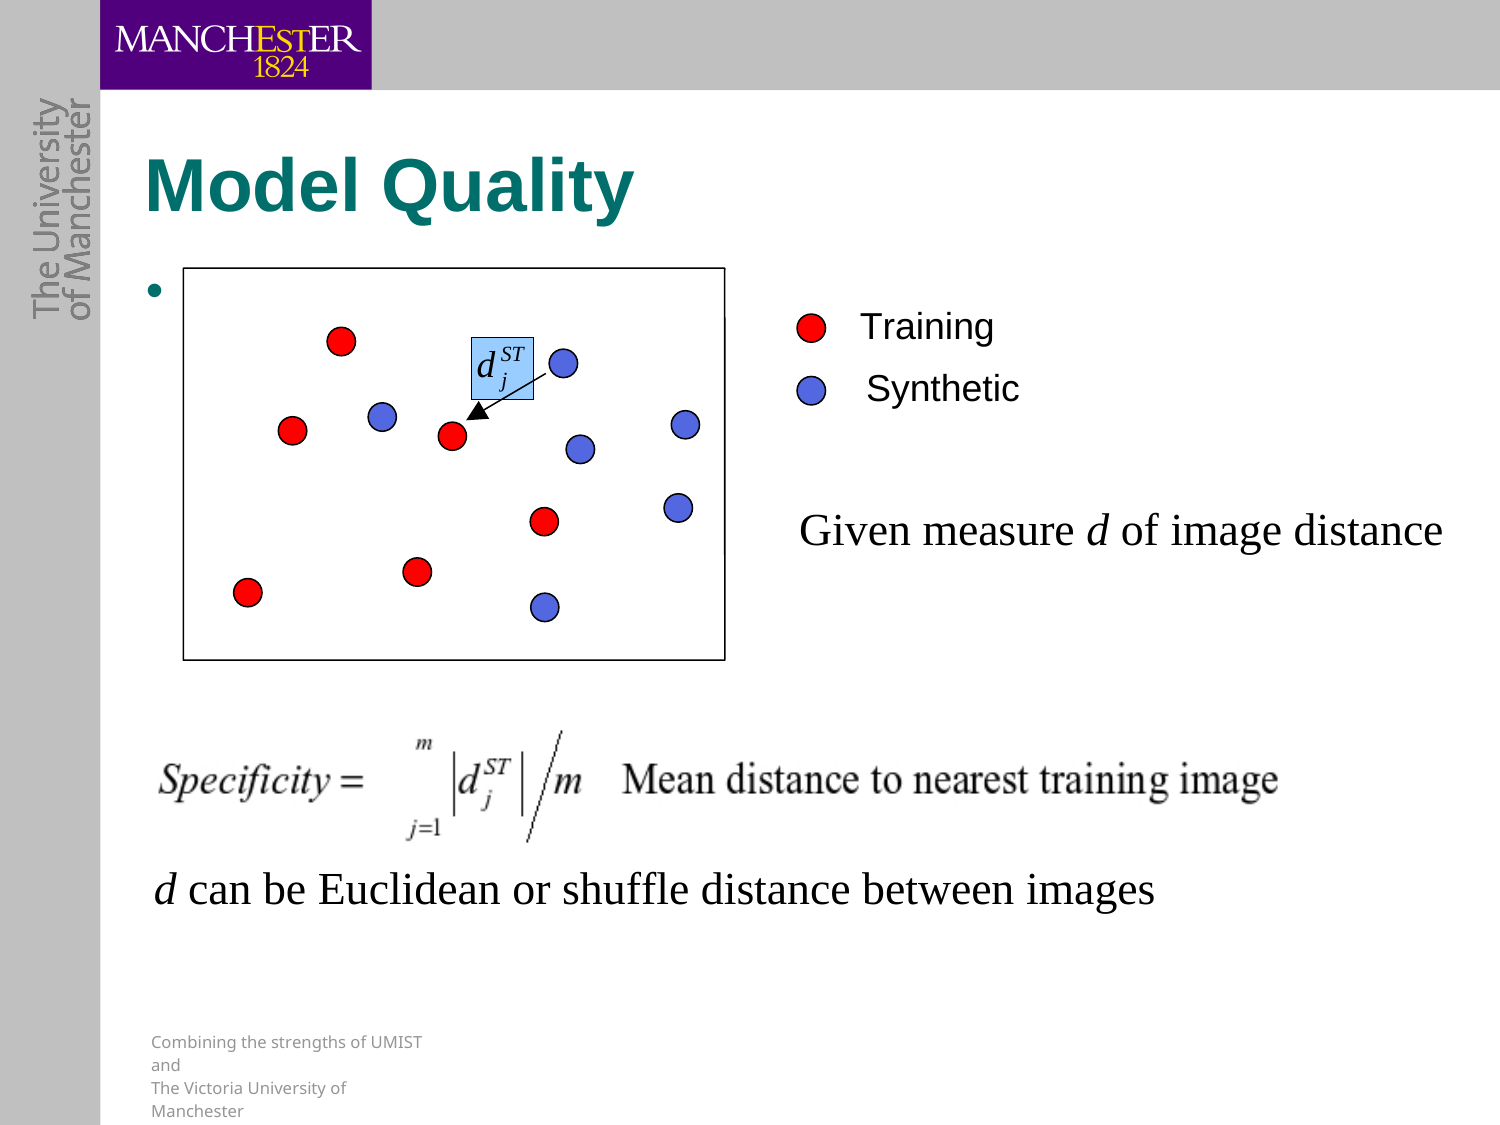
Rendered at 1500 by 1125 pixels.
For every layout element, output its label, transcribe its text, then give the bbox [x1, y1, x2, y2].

text_box [233, 578, 263, 607]
picture [0, 0, 372, 320]
text_box [797, 314, 826, 343]
text_box [278, 416, 307, 445]
text_box Given measure d of image distance [784, 496, 1459, 564]
text_box [671, 410, 700, 439]
chart [471, 337, 534, 400]
chart [504, 382, 534, 400]
list [130, 259, 757, 1012]
text_box Synthetic [851, 363, 1036, 418]
text_box [797, 376, 826, 405]
text_box [566, 435, 595, 464]
text_box [530, 593, 559, 622]
title Model Quality [129, 120, 1406, 251]
picture [147, 708, 1329, 857]
text_box Training [844, 301, 1011, 356]
text_box [368, 402, 397, 432]
text_box [549, 349, 578, 378]
text_box [664, 493, 693, 523]
text_box [530, 507, 559, 536]
text_box [327, 327, 356, 356]
text_box [403, 557, 432, 587]
text_box [438, 422, 467, 451]
text_box d can be Euclidean or shuffle distance between images [138, 856, 1182, 922]
